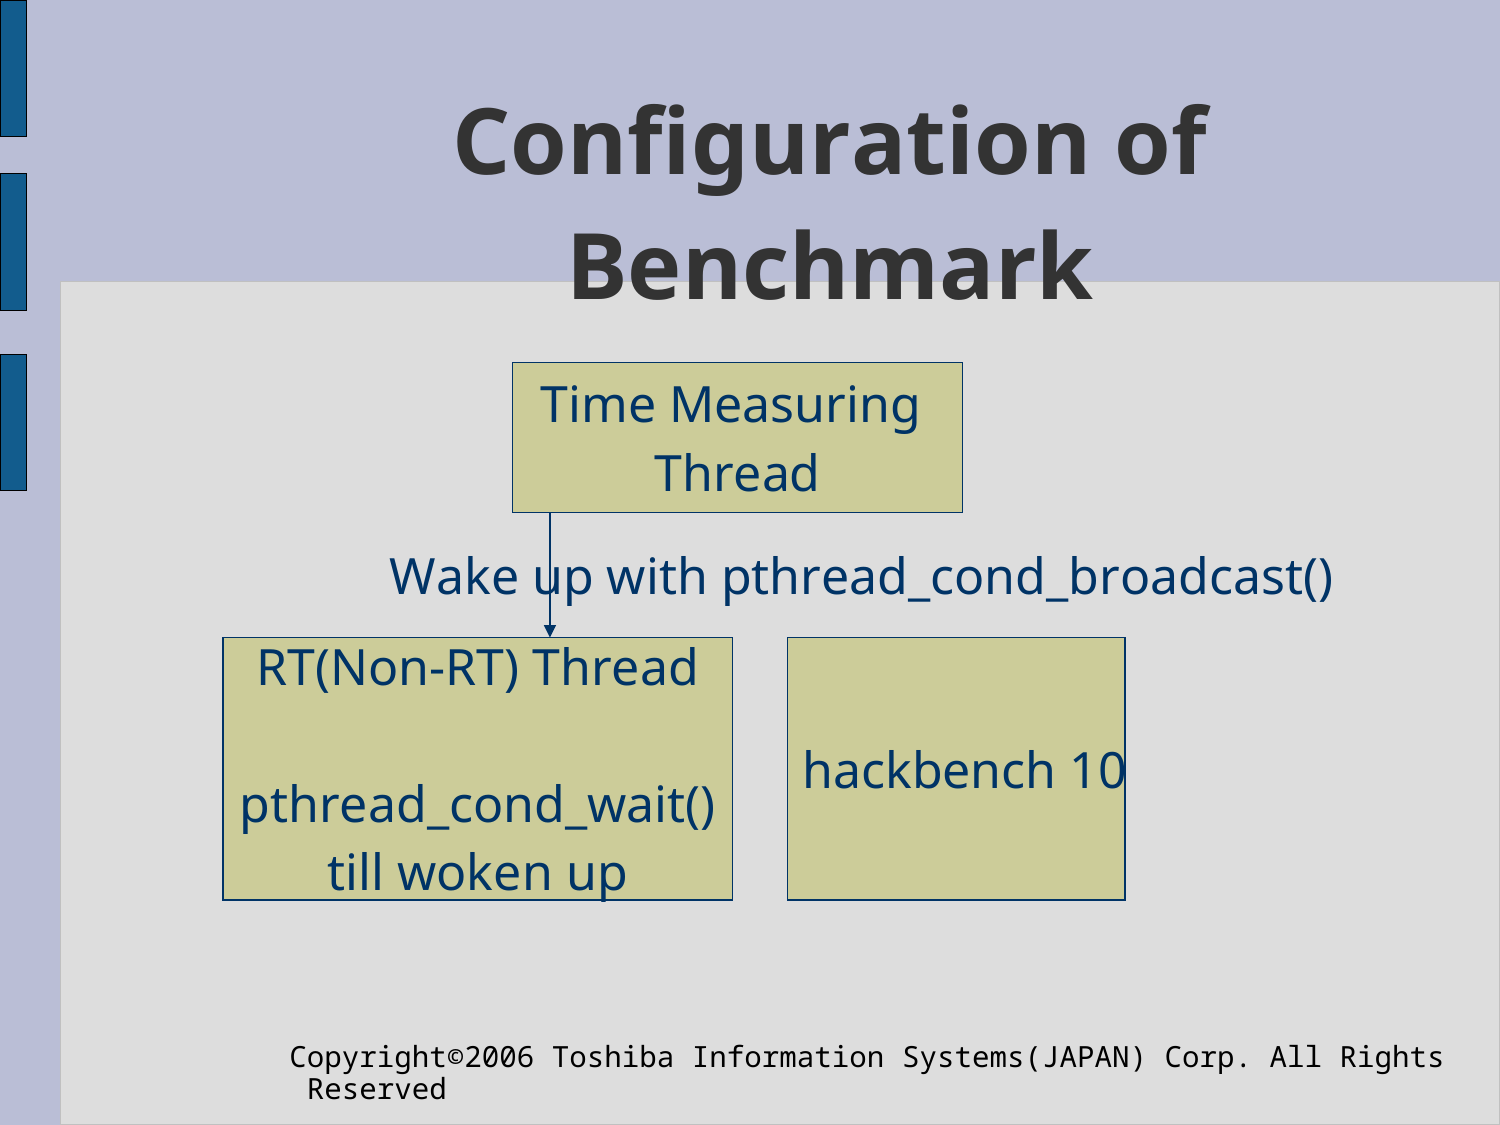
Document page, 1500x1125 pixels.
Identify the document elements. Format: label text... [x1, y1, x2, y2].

title Configuration of Benchmark [225, 107, 1436, 295]
text_box Wake up with pthread_cond_broadcast() [375, 524, 588, 625]
text_box RT(Non-RT) Thread pthread_cond_wait() till woken up [223, 637, 733, 900]
text_box hackbench 10 [787, 637, 1125, 900]
text_box Time Measuring Thread [512, 362, 963, 513]
